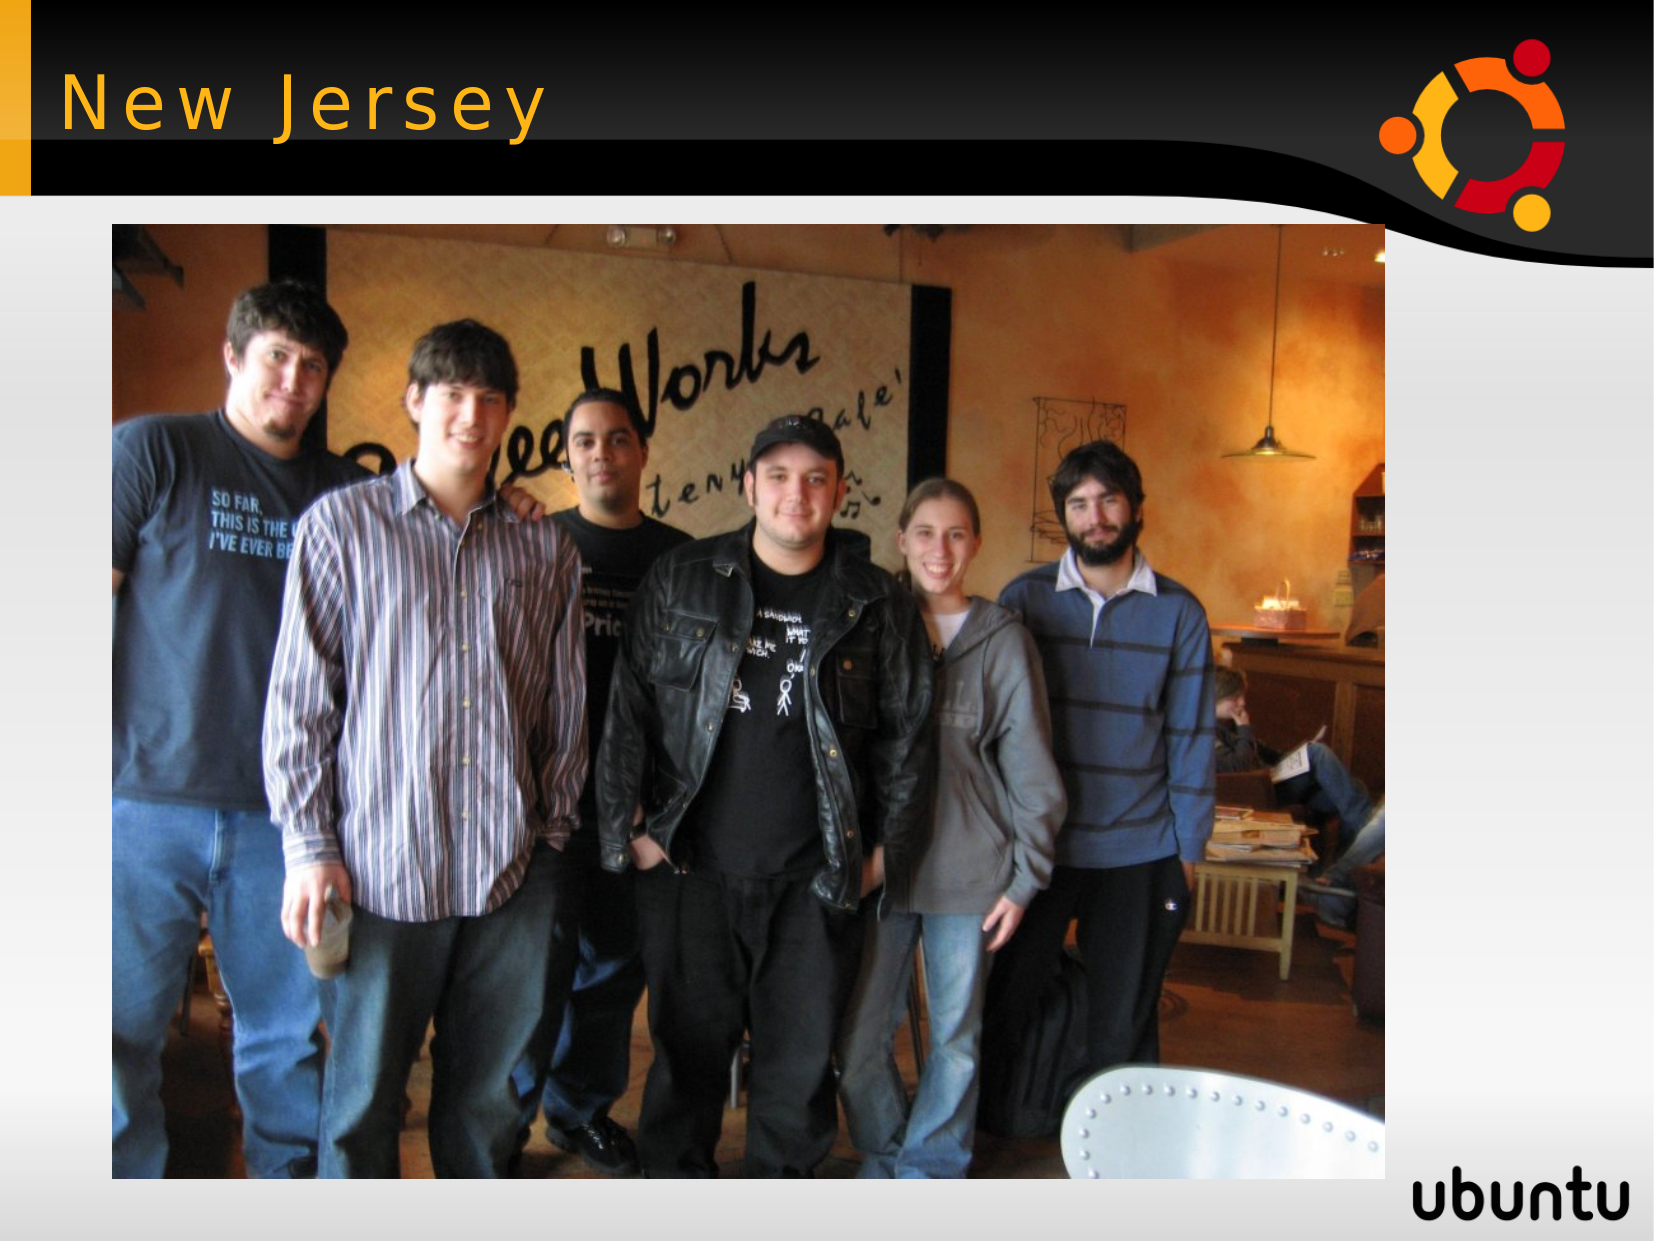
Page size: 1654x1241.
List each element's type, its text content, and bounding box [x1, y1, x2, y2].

picture [0, 0, 1654, 1241]
title New Jersey [59, 36, 1270, 171]
